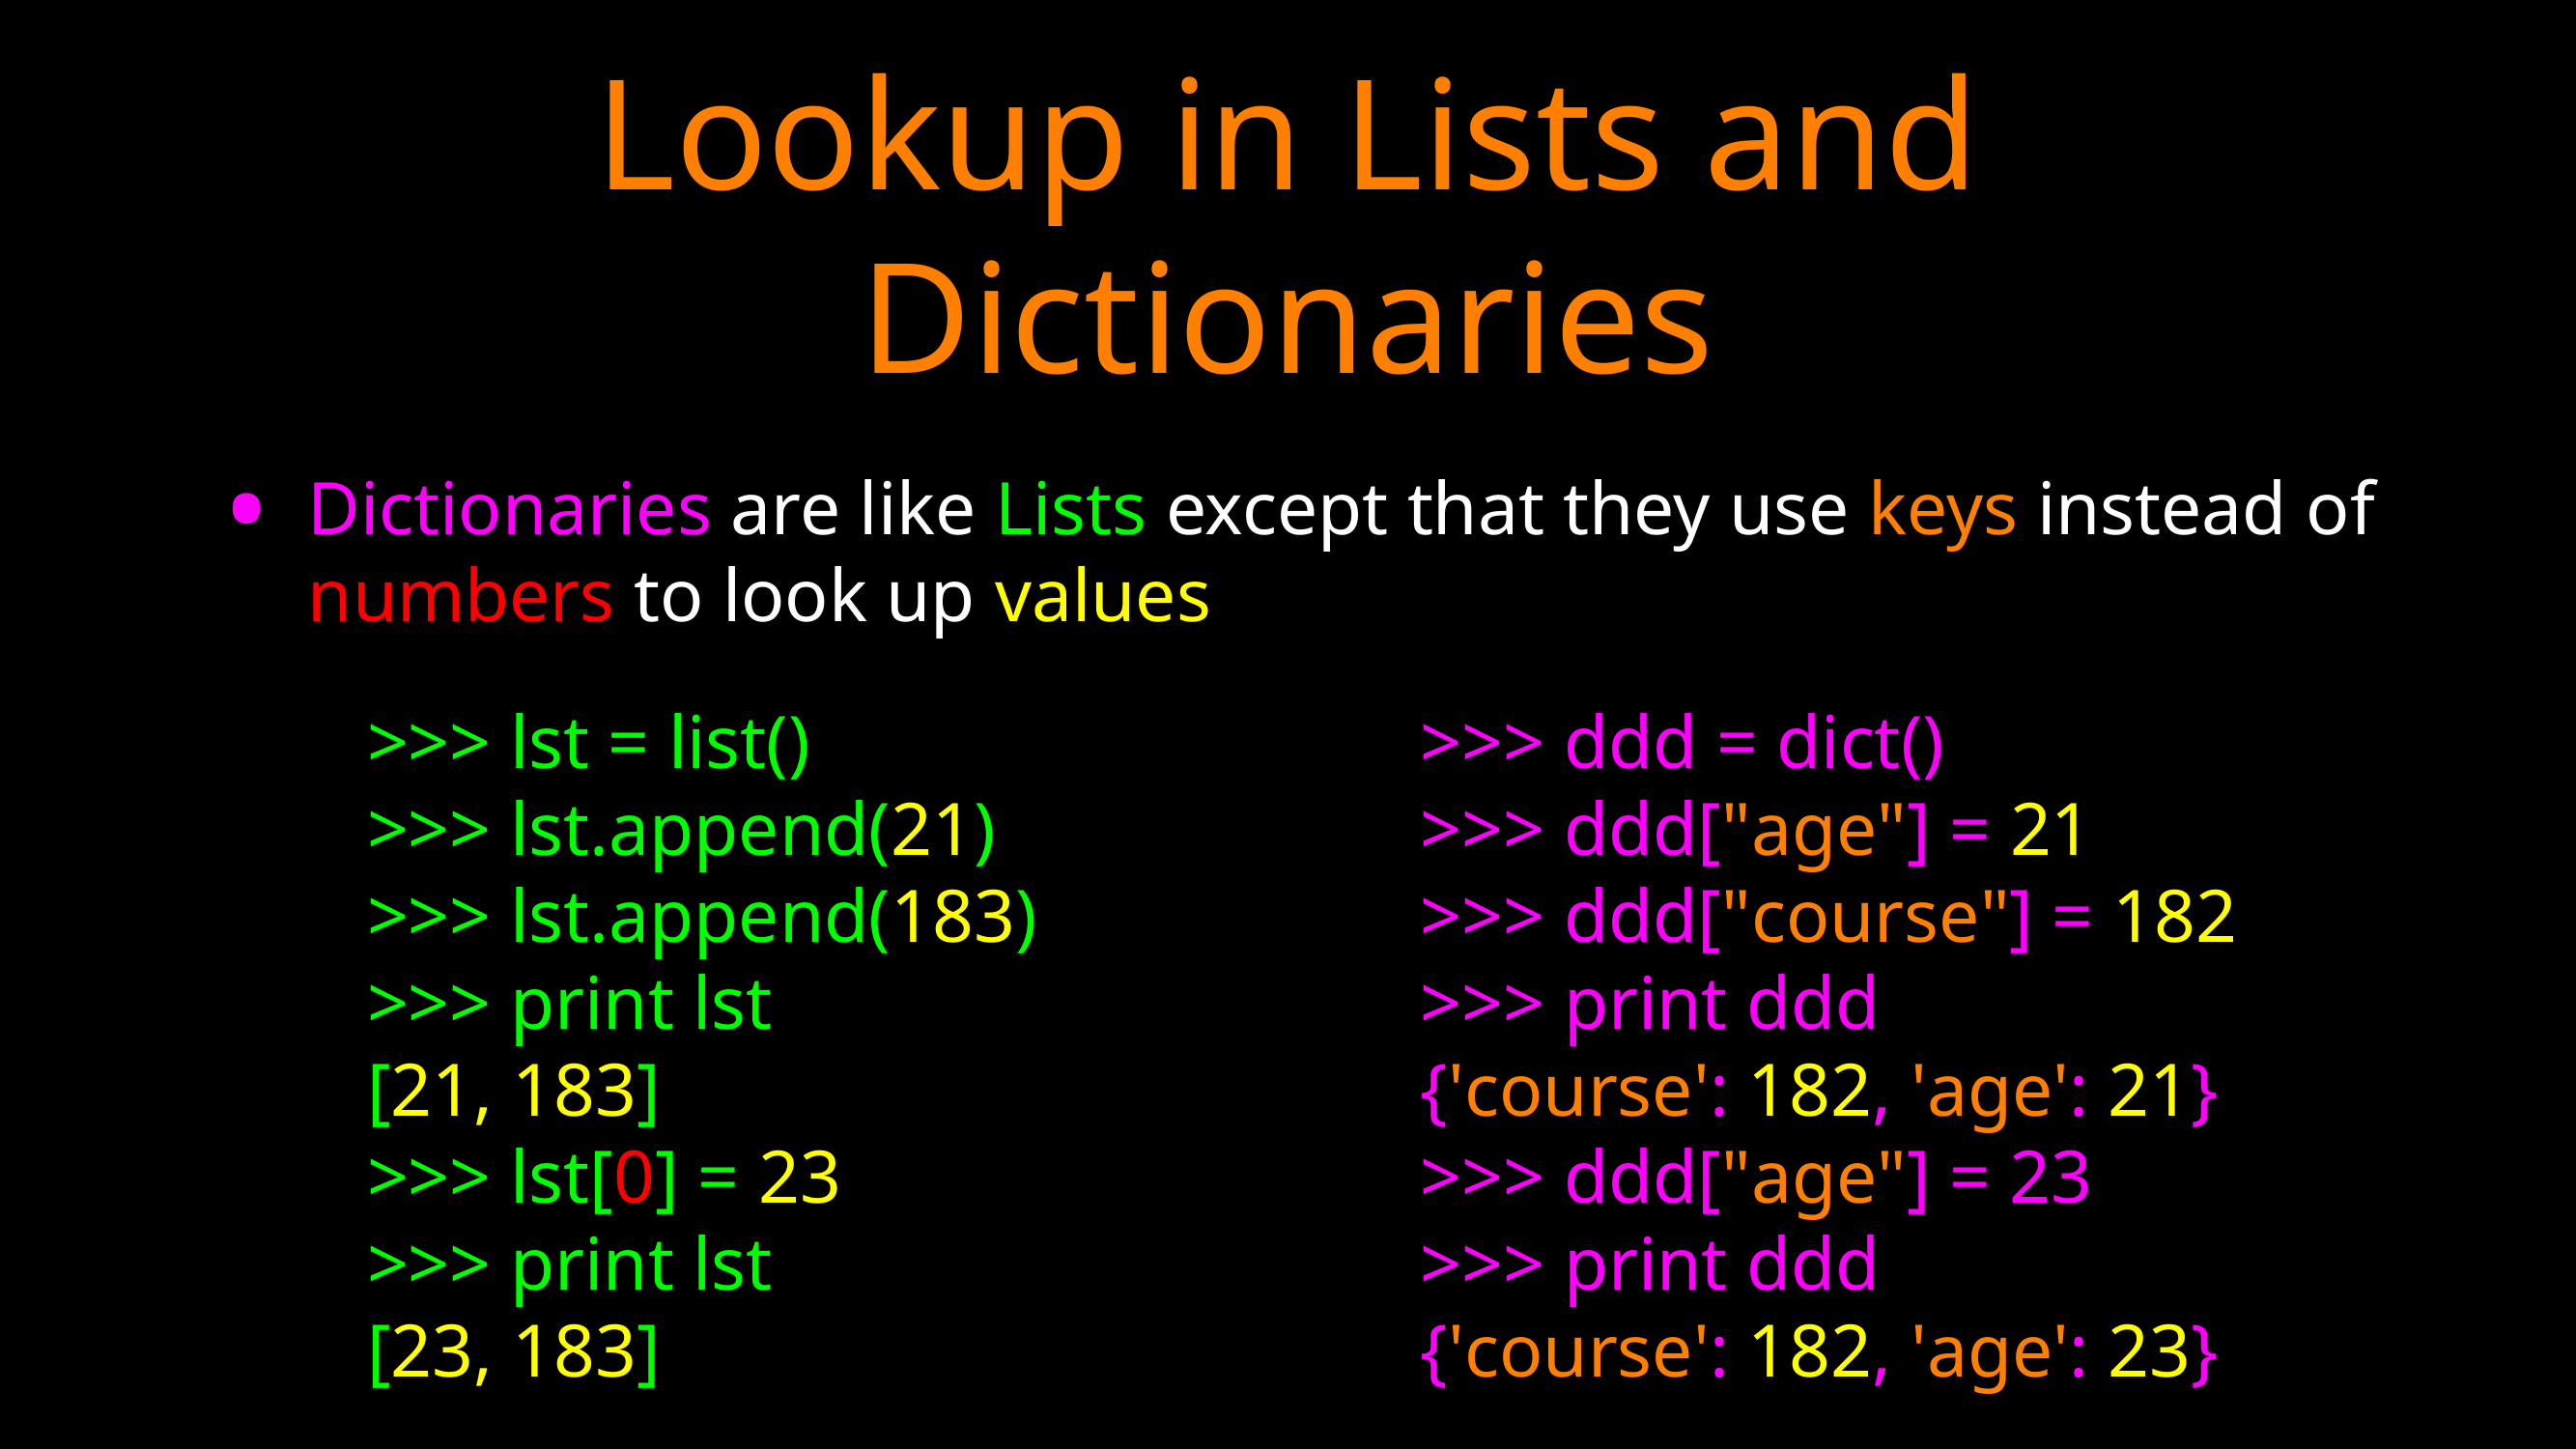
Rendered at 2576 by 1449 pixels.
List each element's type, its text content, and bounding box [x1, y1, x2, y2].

text_box >>> lst = list() >>> lst.append(21) >>> lst.append(183) >>> print lst [21, 183] >>> lst[0] = 23 >>> print lst [23, 183] [366, 696, 1038, 1392]
title Lookup in Lists and Dictionaries [183, 38, 2392, 403]
list Dictionaries are like Lists except that they use keys instead of numbers to look up values [183, 412, 2392, 687]
text_box >>> ddd = dict() >>> ddd["age"] = 21 >>> ddd["course"] = 182 >>> print ddd {'course': 182, 'age': 21} >>> ddd["age"] = 23 >>> print ddd {'course': 182, 'age': 23} [1420, 696, 2238, 1392]
